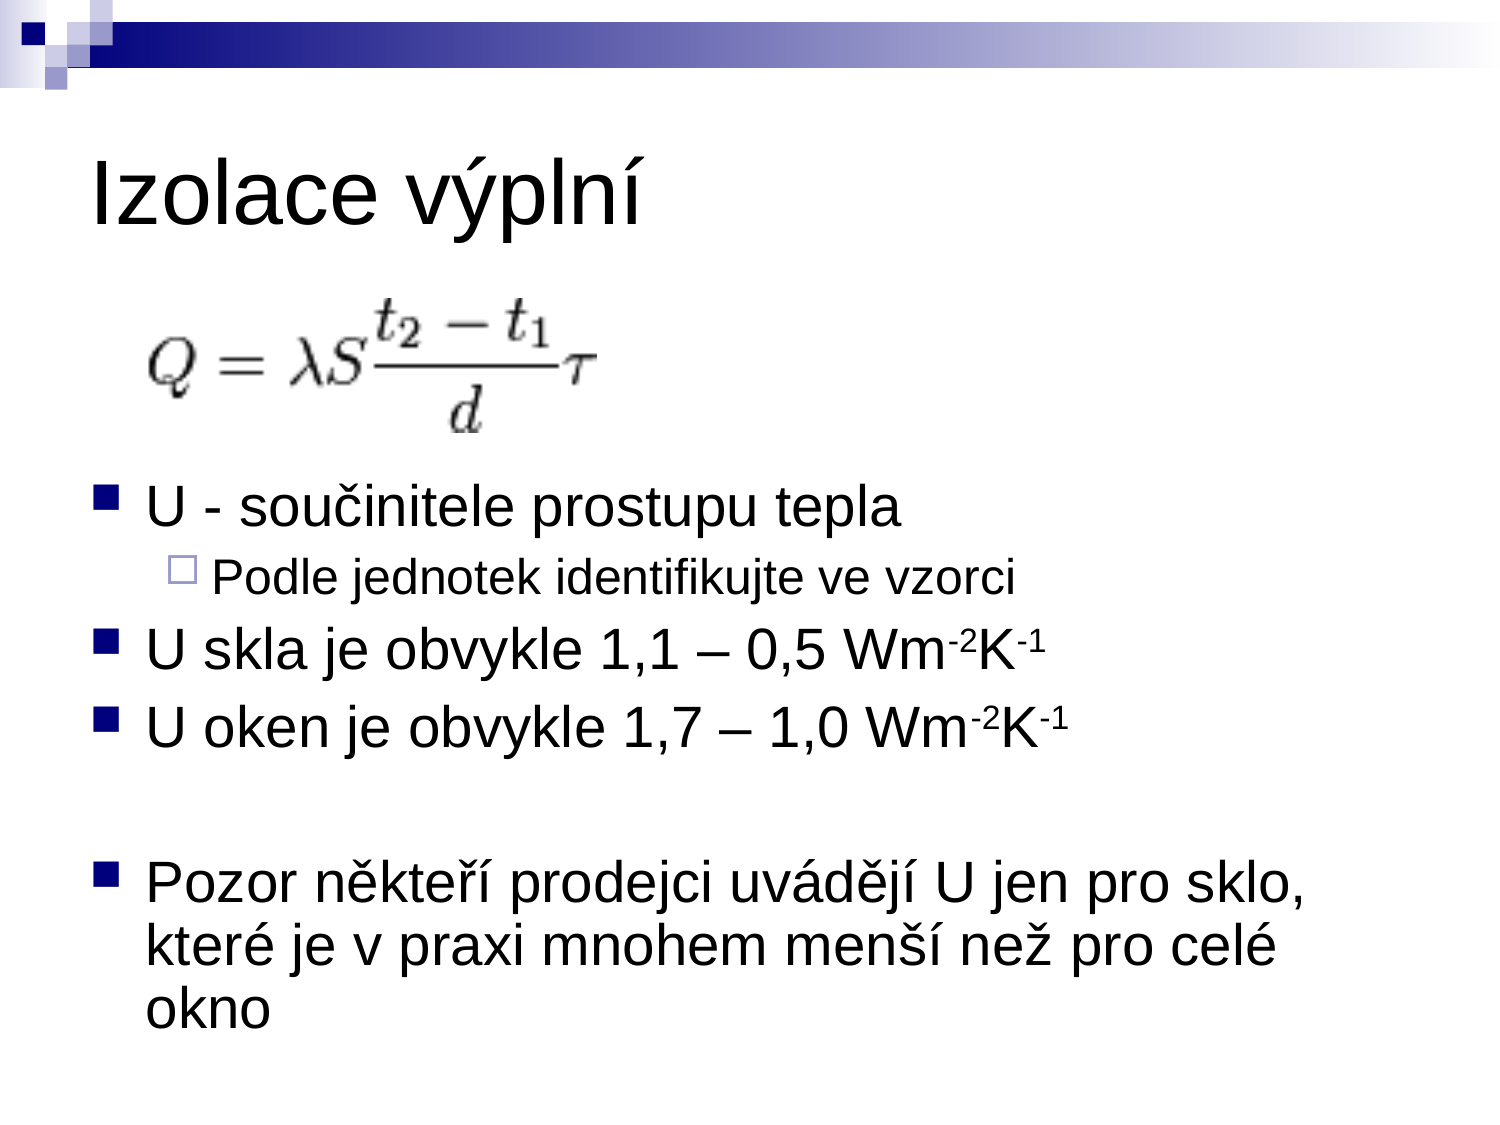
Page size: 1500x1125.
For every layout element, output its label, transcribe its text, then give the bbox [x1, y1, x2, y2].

list U - součinitele prostupu tepla Podle jednotek identifikujte ve vzorci U skla je obvykle 1,1 – 0,5 Wm-2K-1 U oken je obvykle 1,7 – 1,0 Wm-2K-1 Pozor někteří prodejci uvádějí U jen pro sklo, které je v praxi mnohem menší než pro celé okno [74, 467, 1424, 1071]
title Izolace výplní [75, 75, 1426, 301]
picture [147, 298, 597, 433]
